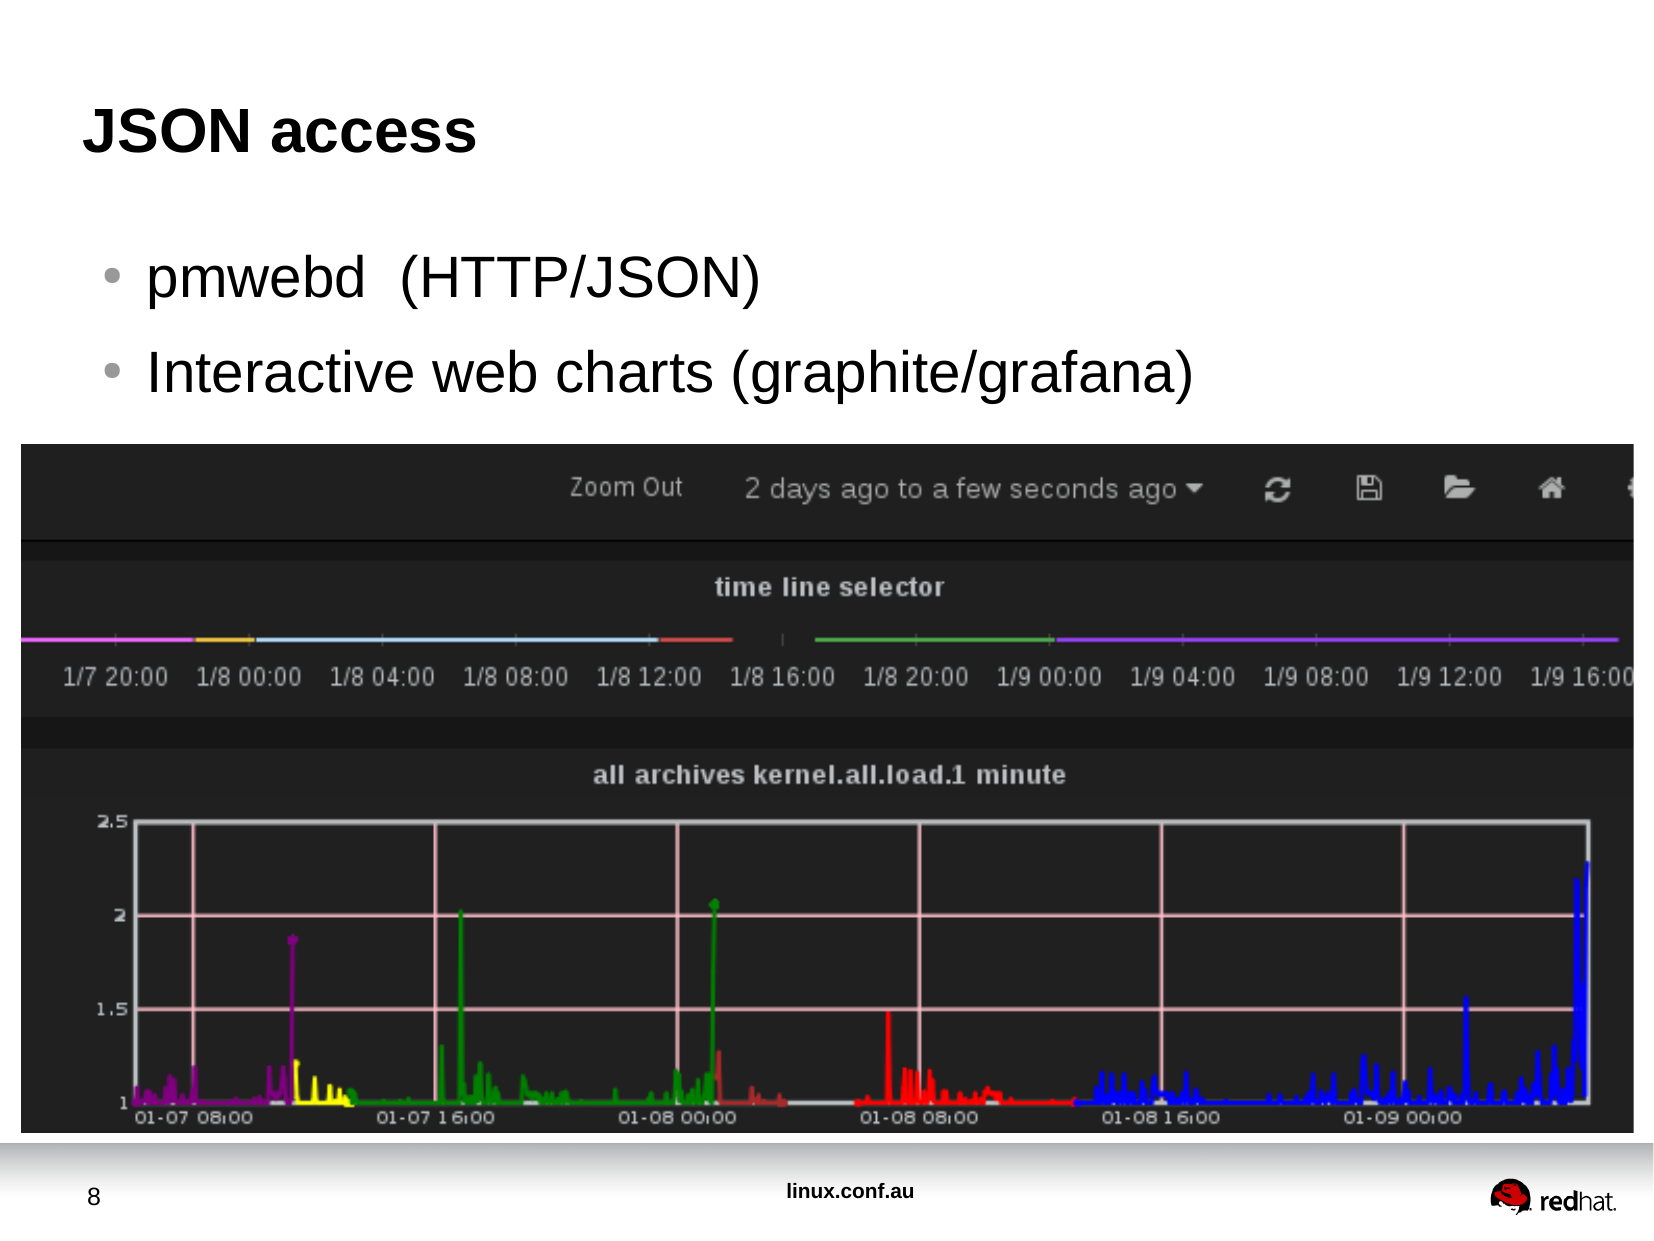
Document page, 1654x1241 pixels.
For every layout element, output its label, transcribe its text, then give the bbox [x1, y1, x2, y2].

picture [0, 1143, 1654, 1241]
list pmwebd (HTTP/JSON) Interactive web charts (graphite/grafana) [86, 244, 1576, 444]
list [21, 444, 1634, 1133]
title JSON access [82, 37, 1571, 226]
